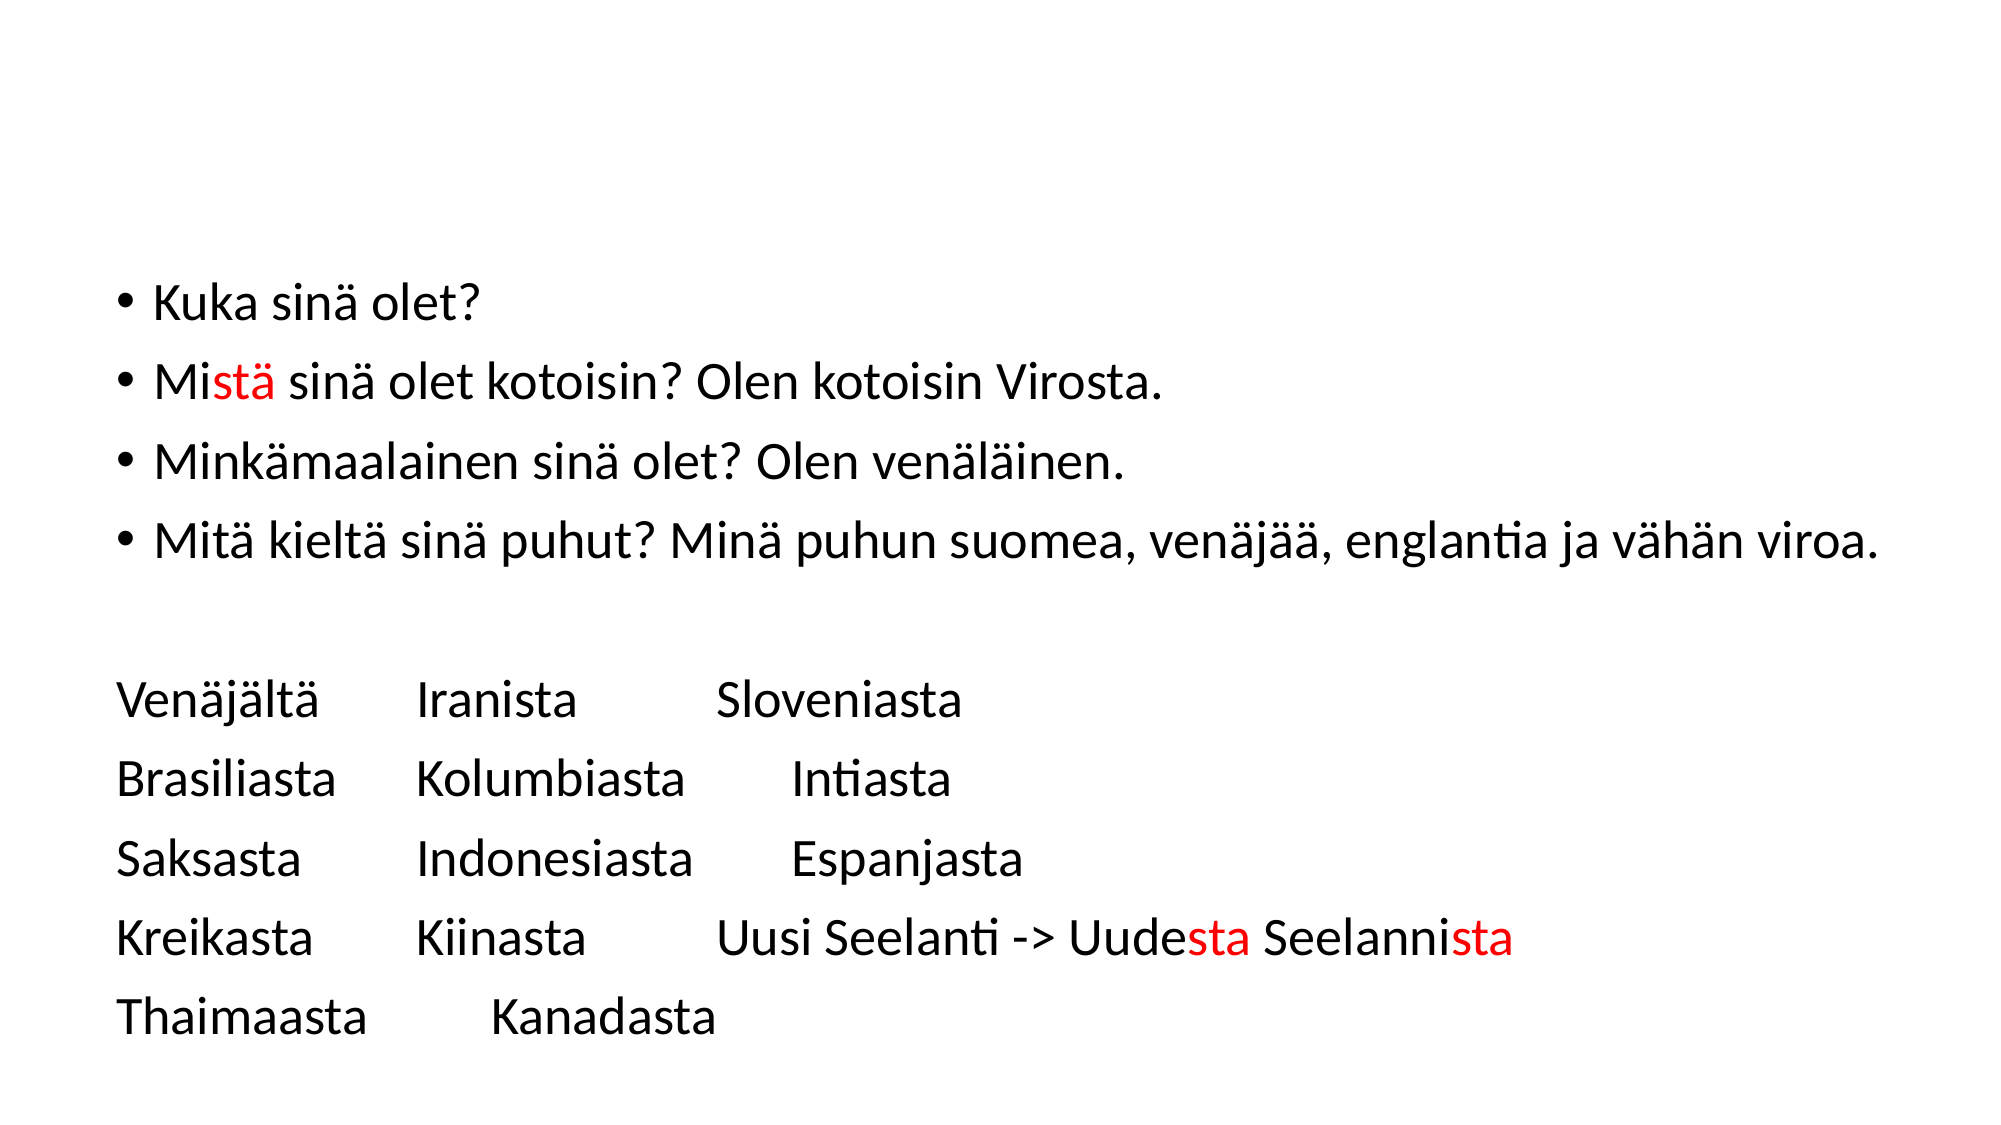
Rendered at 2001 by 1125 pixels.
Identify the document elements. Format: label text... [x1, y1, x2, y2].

list Kuka sinä olet? Mistä sinä olet kotoisin? Olen kotoisin Virosta. Minkämaalainen sinä olet? Olen venäläinen. Mitä kieltä sinä puhut? Minä puhun suomea, venäjää, englantia ja vähän viroa. Venäjältä Iranista Sloveniasta Brasiliasta Kolumbiasta Intiasta Saksasta Indonesiasta Espanjasta Kreikasta Kiinasta Uusi Seelanti -> Uudesta Seelannista Thaimaasta Kanadasta [100, 266, 1959, 1075]
